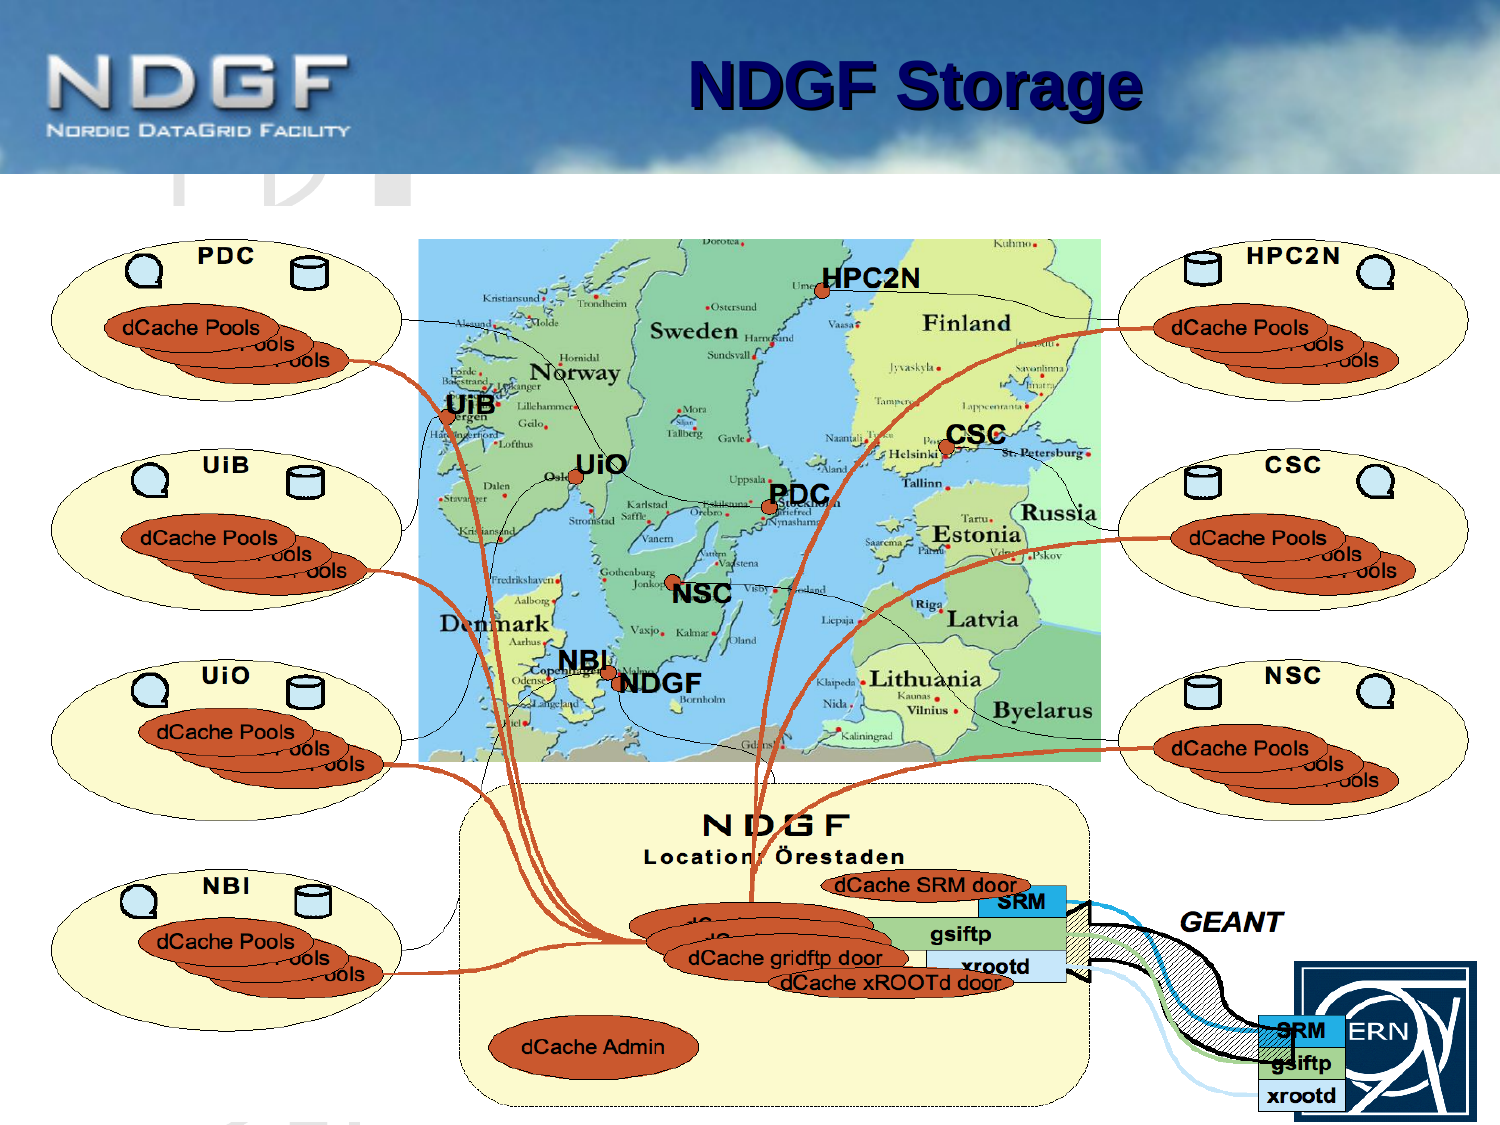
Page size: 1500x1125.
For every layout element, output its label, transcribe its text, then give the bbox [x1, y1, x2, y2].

picture [0, 0, 1500, 1125]
title NDGF Storage [372, 19, 1459, 149]
